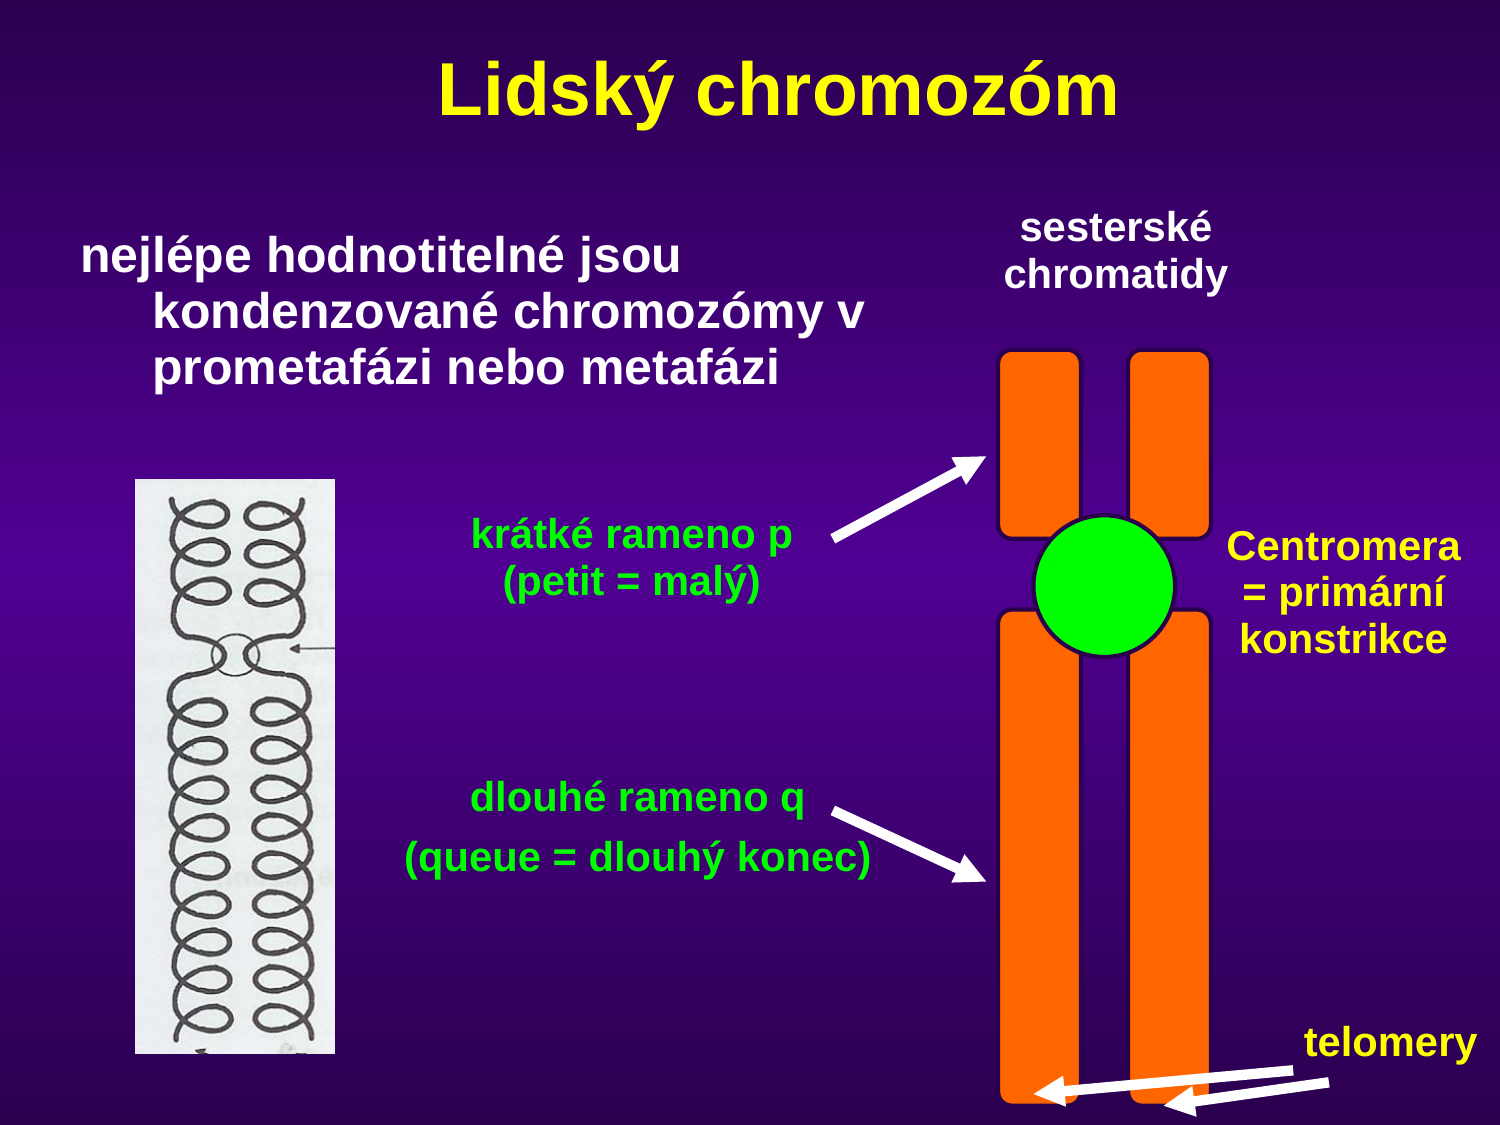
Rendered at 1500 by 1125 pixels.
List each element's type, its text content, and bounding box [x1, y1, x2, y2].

title Lidský chromozóm [171, 30, 1388, 149]
text_box [1193, 1084, 1211, 1096]
text_box dlouhé rameno q (queue = dlouhý konec) [372, 766, 904, 888]
text_box [1066, 1095, 1081, 1106]
text_box nejlépe hodnotitelné jsou kondenzované chromozómy v prometafázi nebo metafázi [64, 219, 916, 433]
text_box krátké rameno p (petit = malý) [442, 503, 821, 612]
picture [135, 479, 335, 1054]
text_box [1128, 1085, 1192, 1106]
text_box telomery [1246, 1011, 1500, 1074]
text_box Centromera = primární konstrikce [1198, 515, 1489, 670]
text_box [998, 349, 1211, 1106]
text_box sesterské chromatidy [950, 196, 1282, 305]
